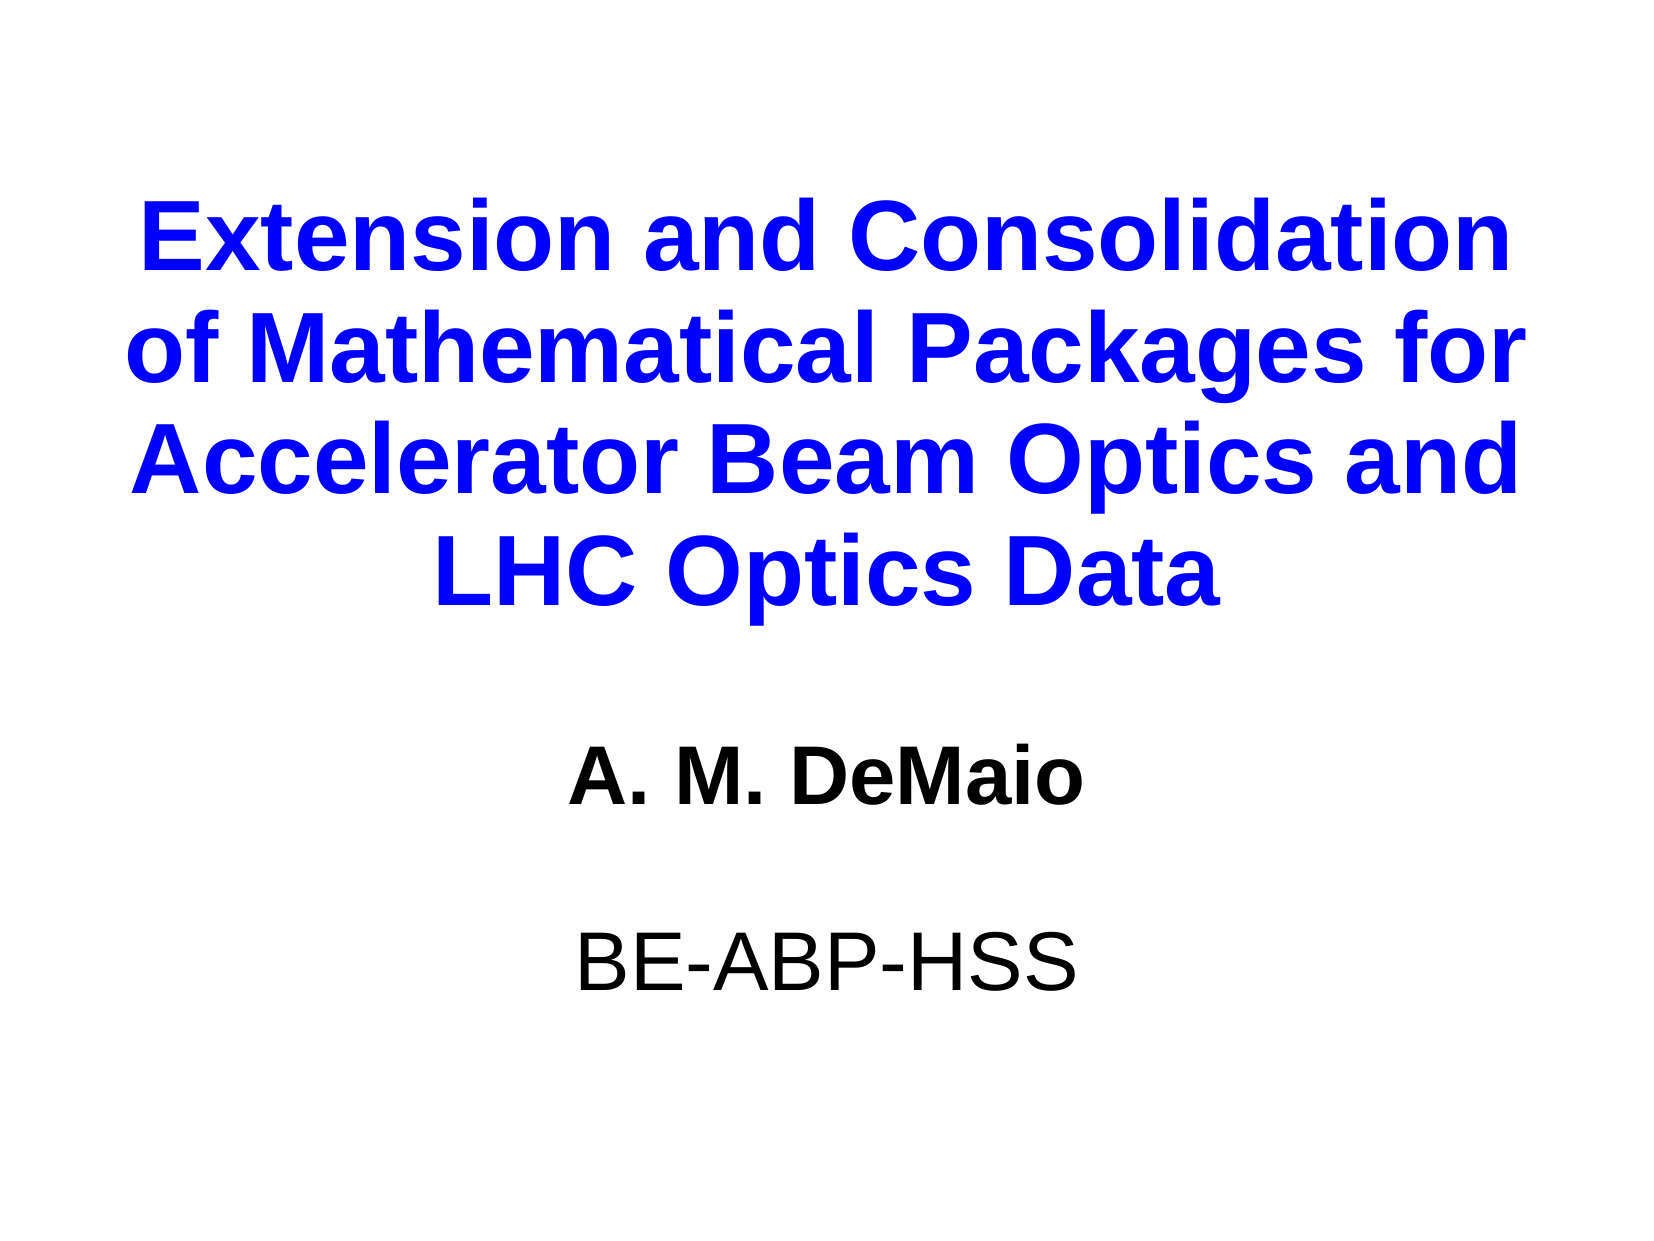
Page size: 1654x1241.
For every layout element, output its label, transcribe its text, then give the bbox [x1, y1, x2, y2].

subtitle Extension and Consolidation of Mathematical Packages for Accelerator Beam Optics and LHC Optics Data A. M. DeMaio BE-ABP-HSS [82, 114, 1571, 1075]
